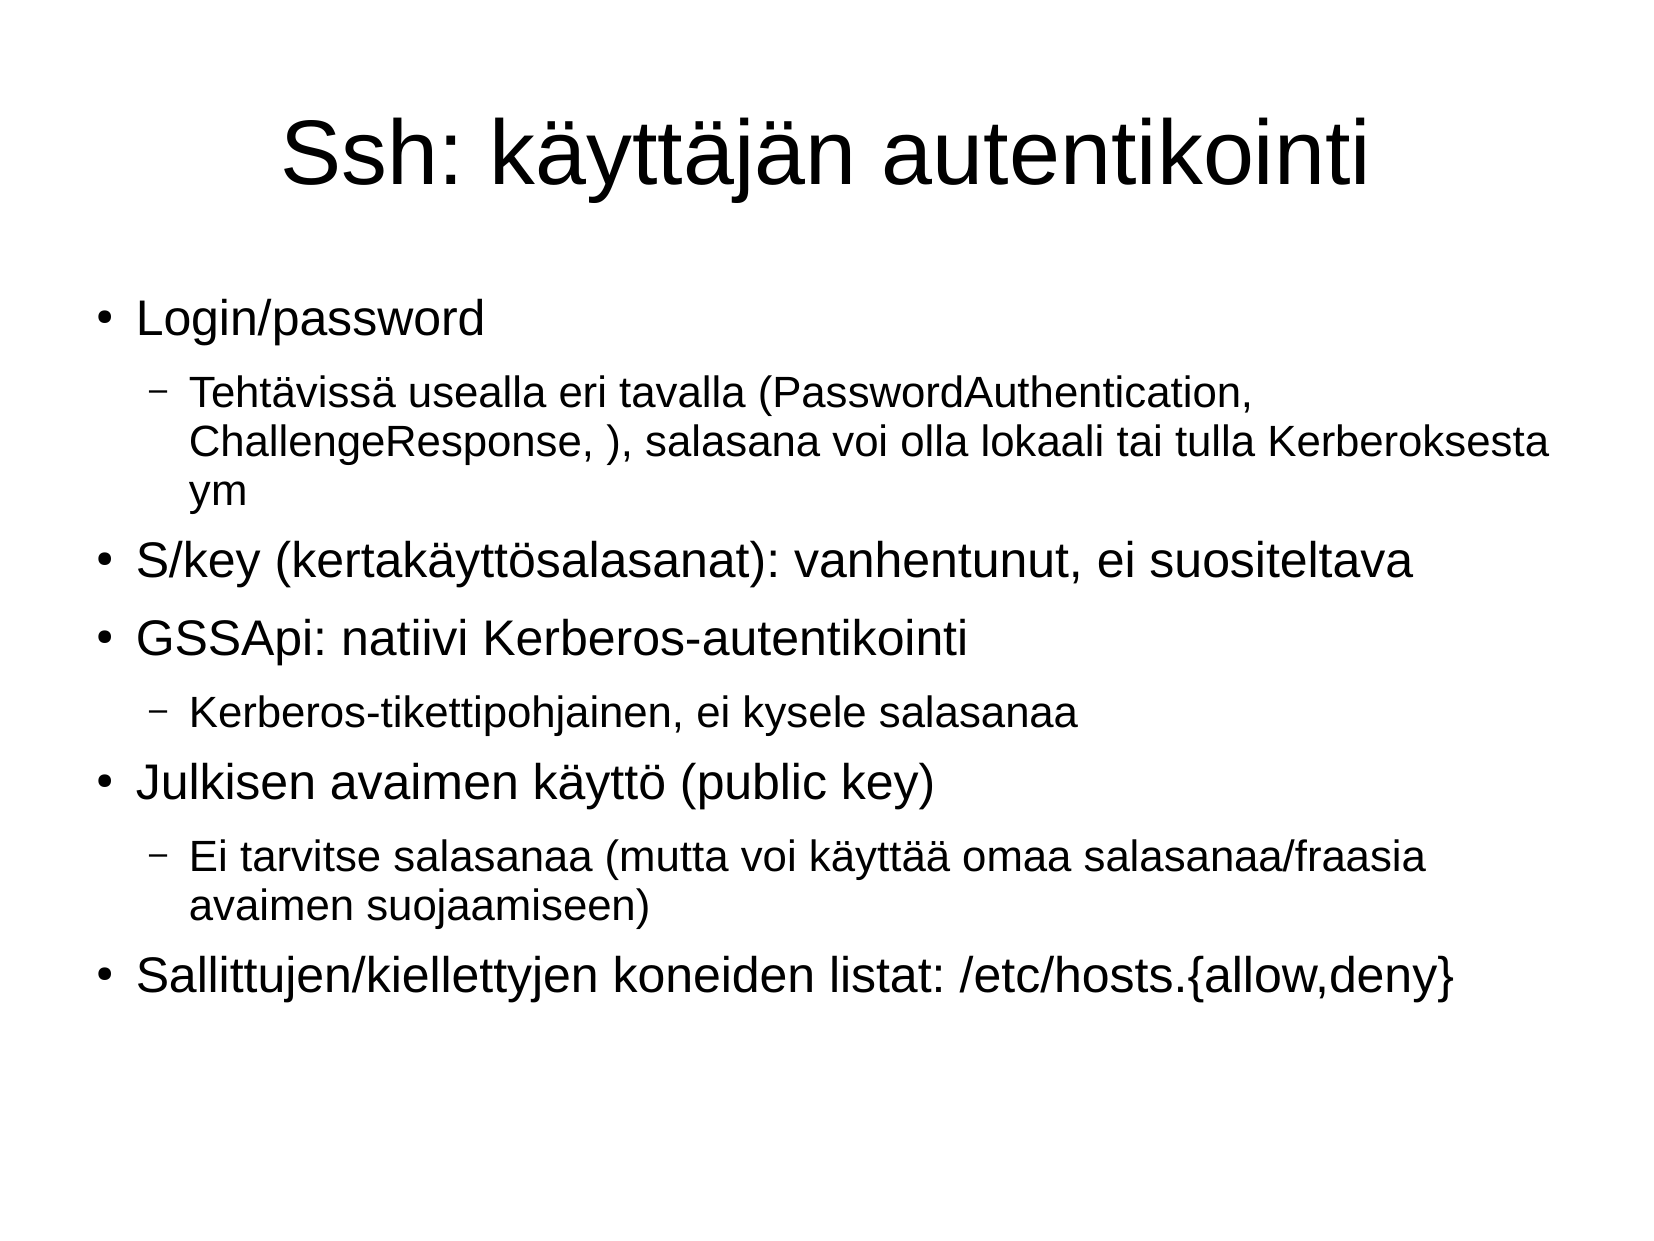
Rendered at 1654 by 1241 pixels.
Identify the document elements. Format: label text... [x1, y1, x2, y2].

title Ssh: käyttäjän autentikointi [82, 49, 1571, 257]
list Login/password Tehtävissä usealla eri tavalla (PasswordAuthentication, ChallengeResponse, ), salasana voi olla lokaali tai tulla Kerberoksesta ym S/key (kertakäyttösalasanat): vanhentunut, ei suositeltava GSSApi: natiivi Kerberos-autentikointi Kerberos-tikettipohjainen, ei kysele salasanaa Julkisen avaimen käyttö (public key) Ei tarvitse salasanaa (mutta voi käyttää omaa salasanaa/fraasia avaimen suojaamiseen) Sallittujen/kiellettyjen koneiden listat: /etc/hosts.{allow,deny} [82, 290, 1571, 1010]
